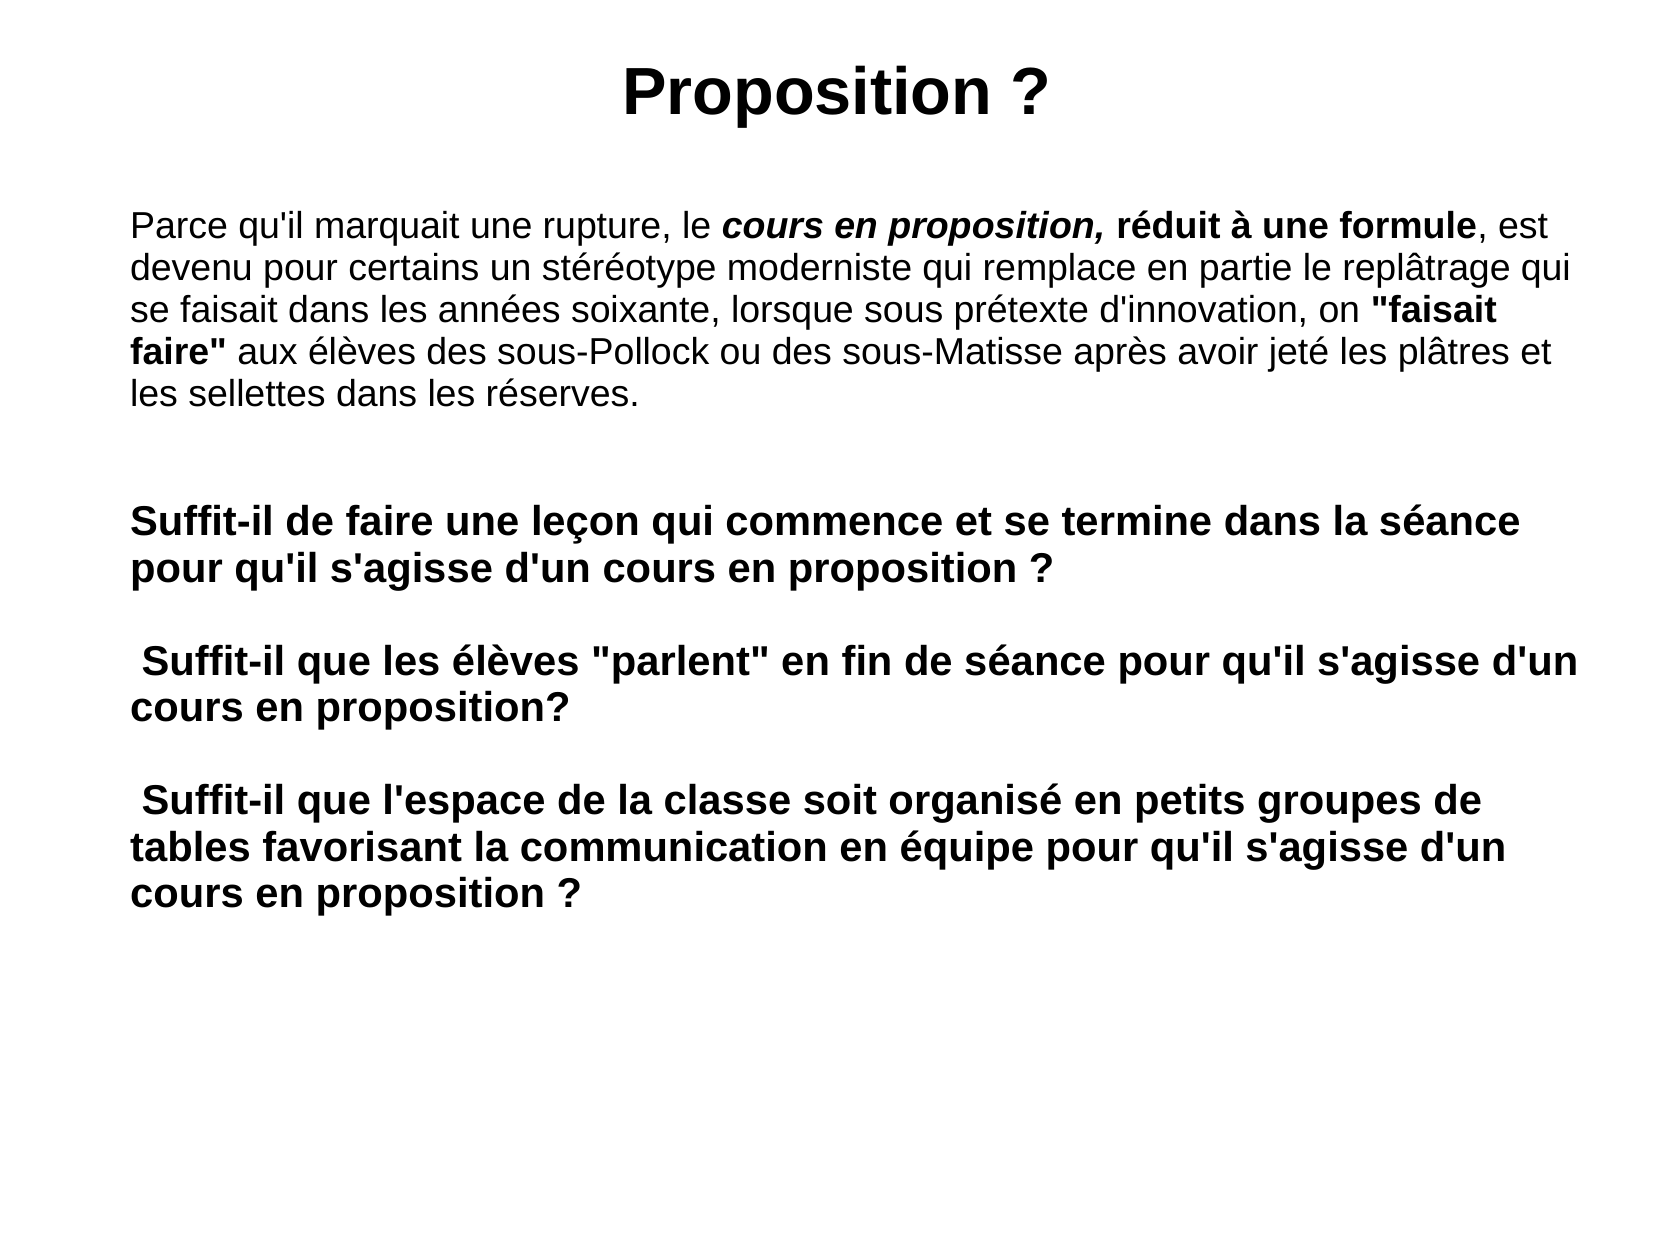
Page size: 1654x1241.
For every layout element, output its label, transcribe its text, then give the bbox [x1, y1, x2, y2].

text_box Proposition ? Parce qu'il marquait une rupture, le cours en proposition, réduit à une formule, est devenu pour certains un stéréotype moderniste qui remplace en partie le replâtrage qui se faisait dans les années soixante, lorsque sous prétexte d'innovation, on "faisait faire" aux élèves des sous-Pollock ou des sous-Matisse après avoir jeté les plâtres et les sellettes dans les réserves. Suffit-il de faire une leçon qui commence et se termine dans la séance pour qu'il s'agisse d'un cours en proposition ? Suffit-il que les élèves "parlent" en fin de séance pour qu'il s'agisse d'un cours en proposition? Suffit-il que l'espace de la classe soit organisé en petits groupes de tables favorisant la communication en équipe pour qu'il s'agisse d'un cours en proposition ? [56, 47, 1619, 1134]
